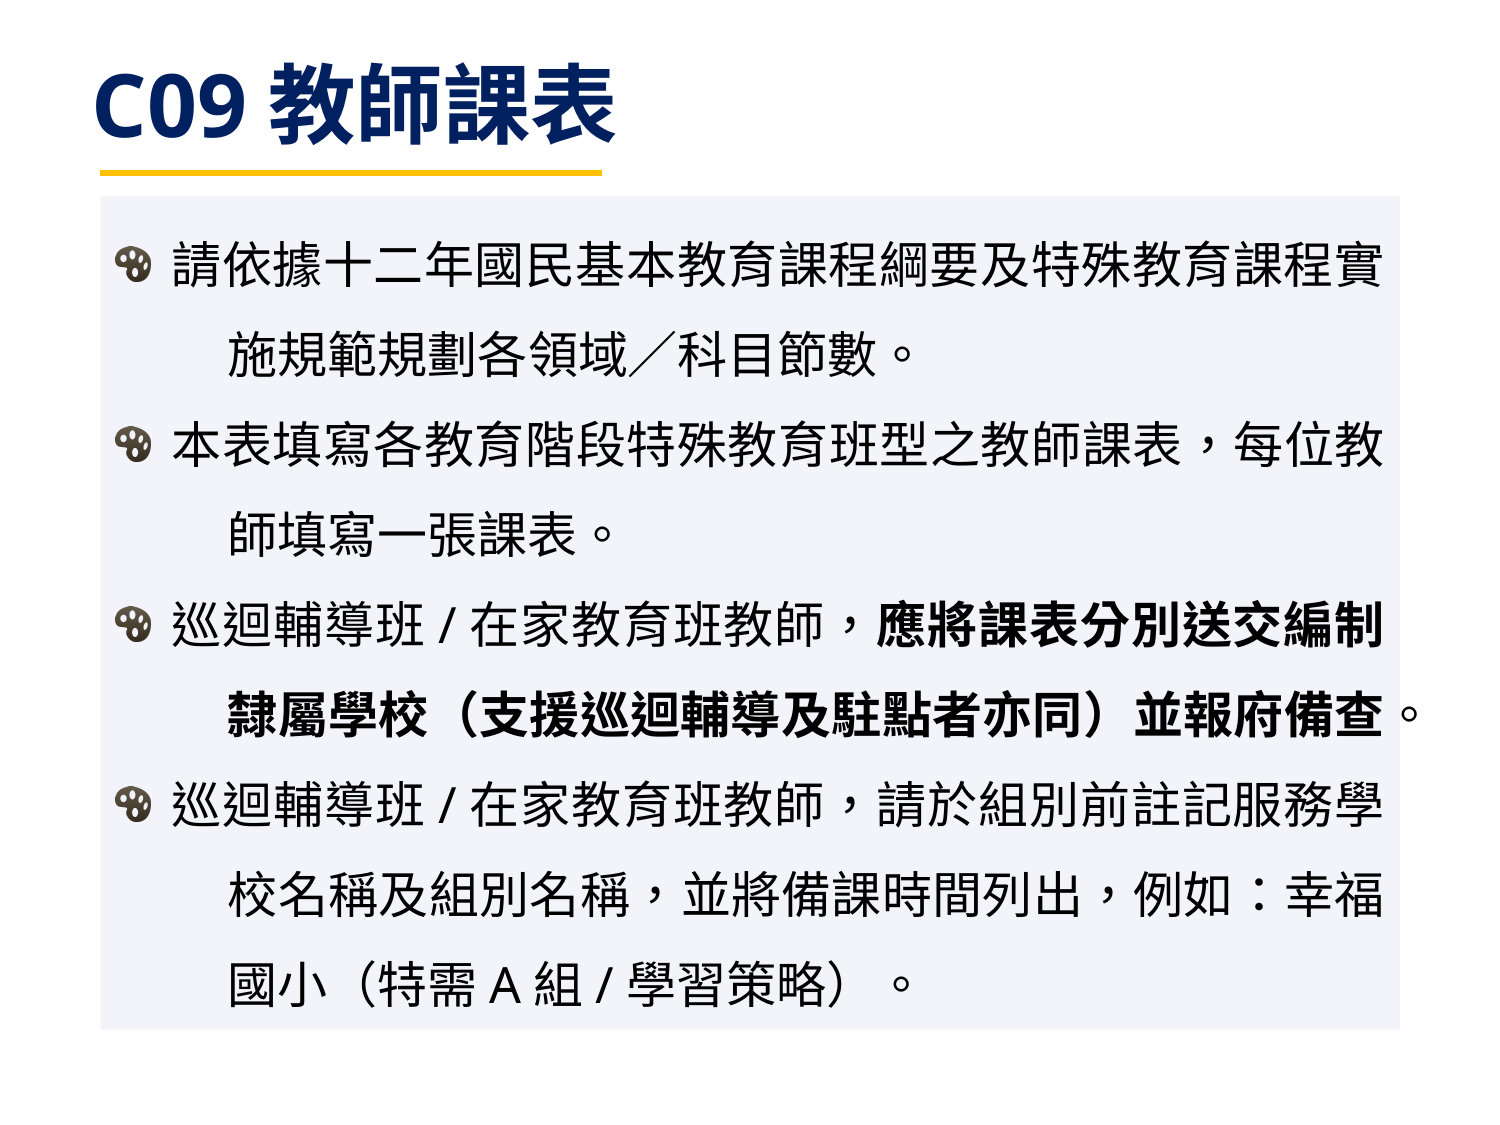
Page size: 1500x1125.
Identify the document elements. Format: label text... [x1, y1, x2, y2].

text_box 請依據十二年國民基本教育課程綱要及特殊教育課程實施規範規劃各領域／科目節數。 本表填寫各教育階段特殊教育班型之教師課表，每位教師填寫一張課表。 巡迴輔導班/在家教育班教師，應將課表分別送交編制隸屬學校（支援巡迴輔導及駐點者亦同）並報府備查。 巡迴輔導班/在家教育班教師，請於組別前註記服務學校名稱及組別名稱，並將備課時間列出，例如：幸福國小（特需A組/學習策略）。 [100, 196, 1400, 1030]
text_box C09教師課表 [76, 42, 625, 164]
